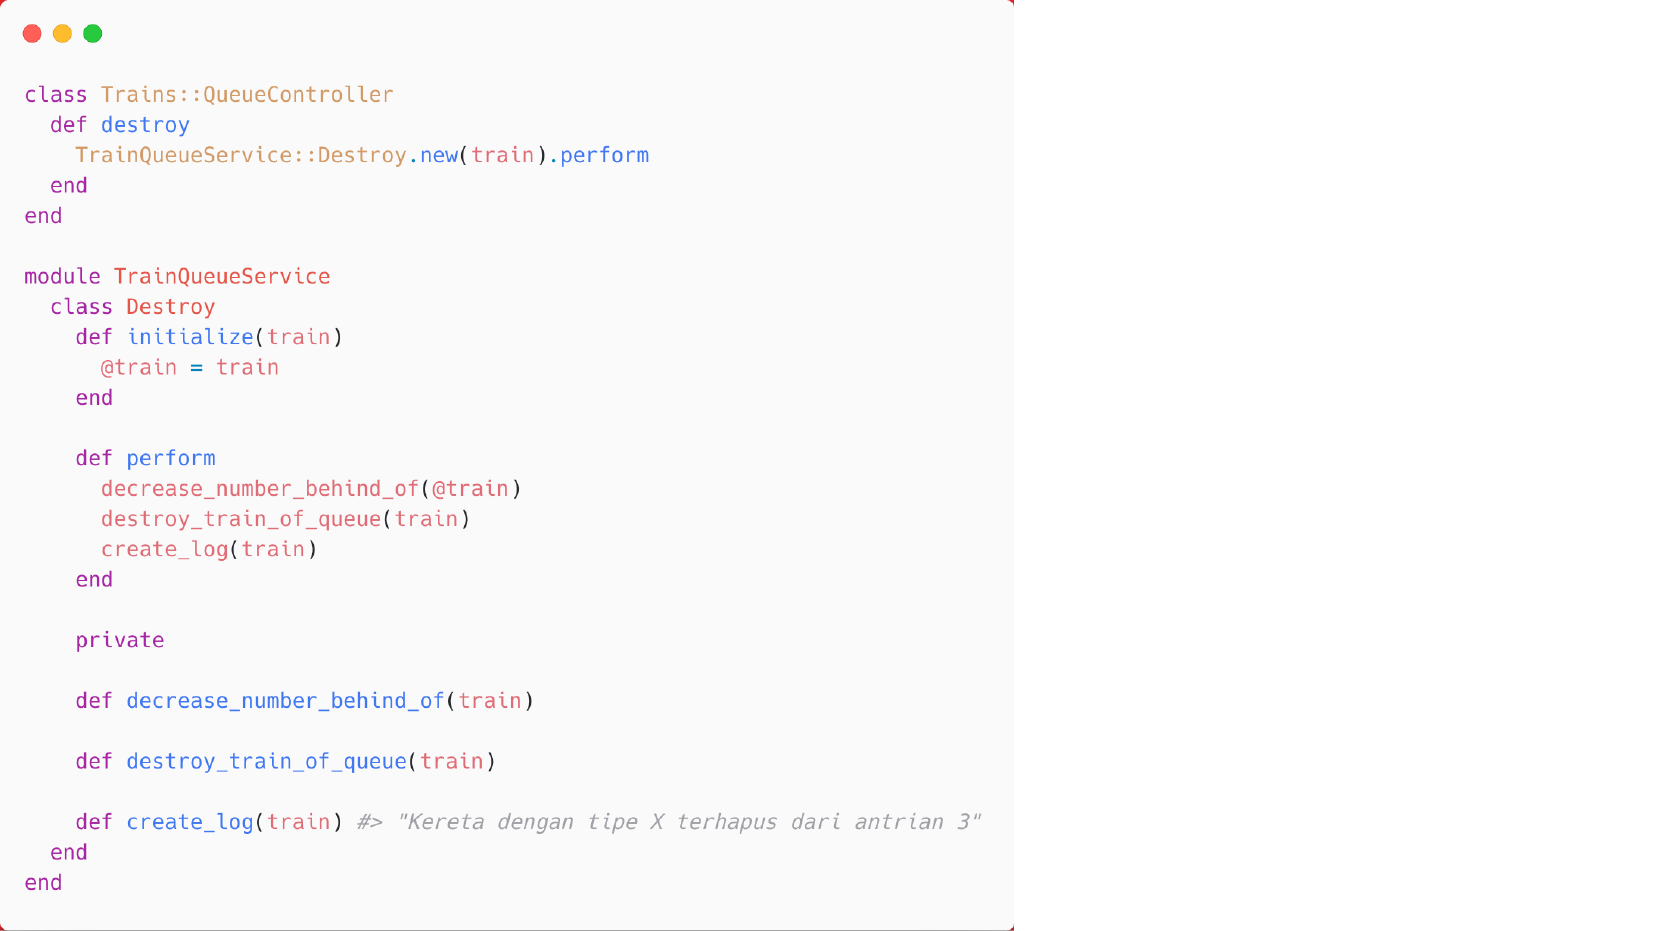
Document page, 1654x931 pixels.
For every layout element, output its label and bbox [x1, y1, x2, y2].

picture [0, 0, 1014, 931]
